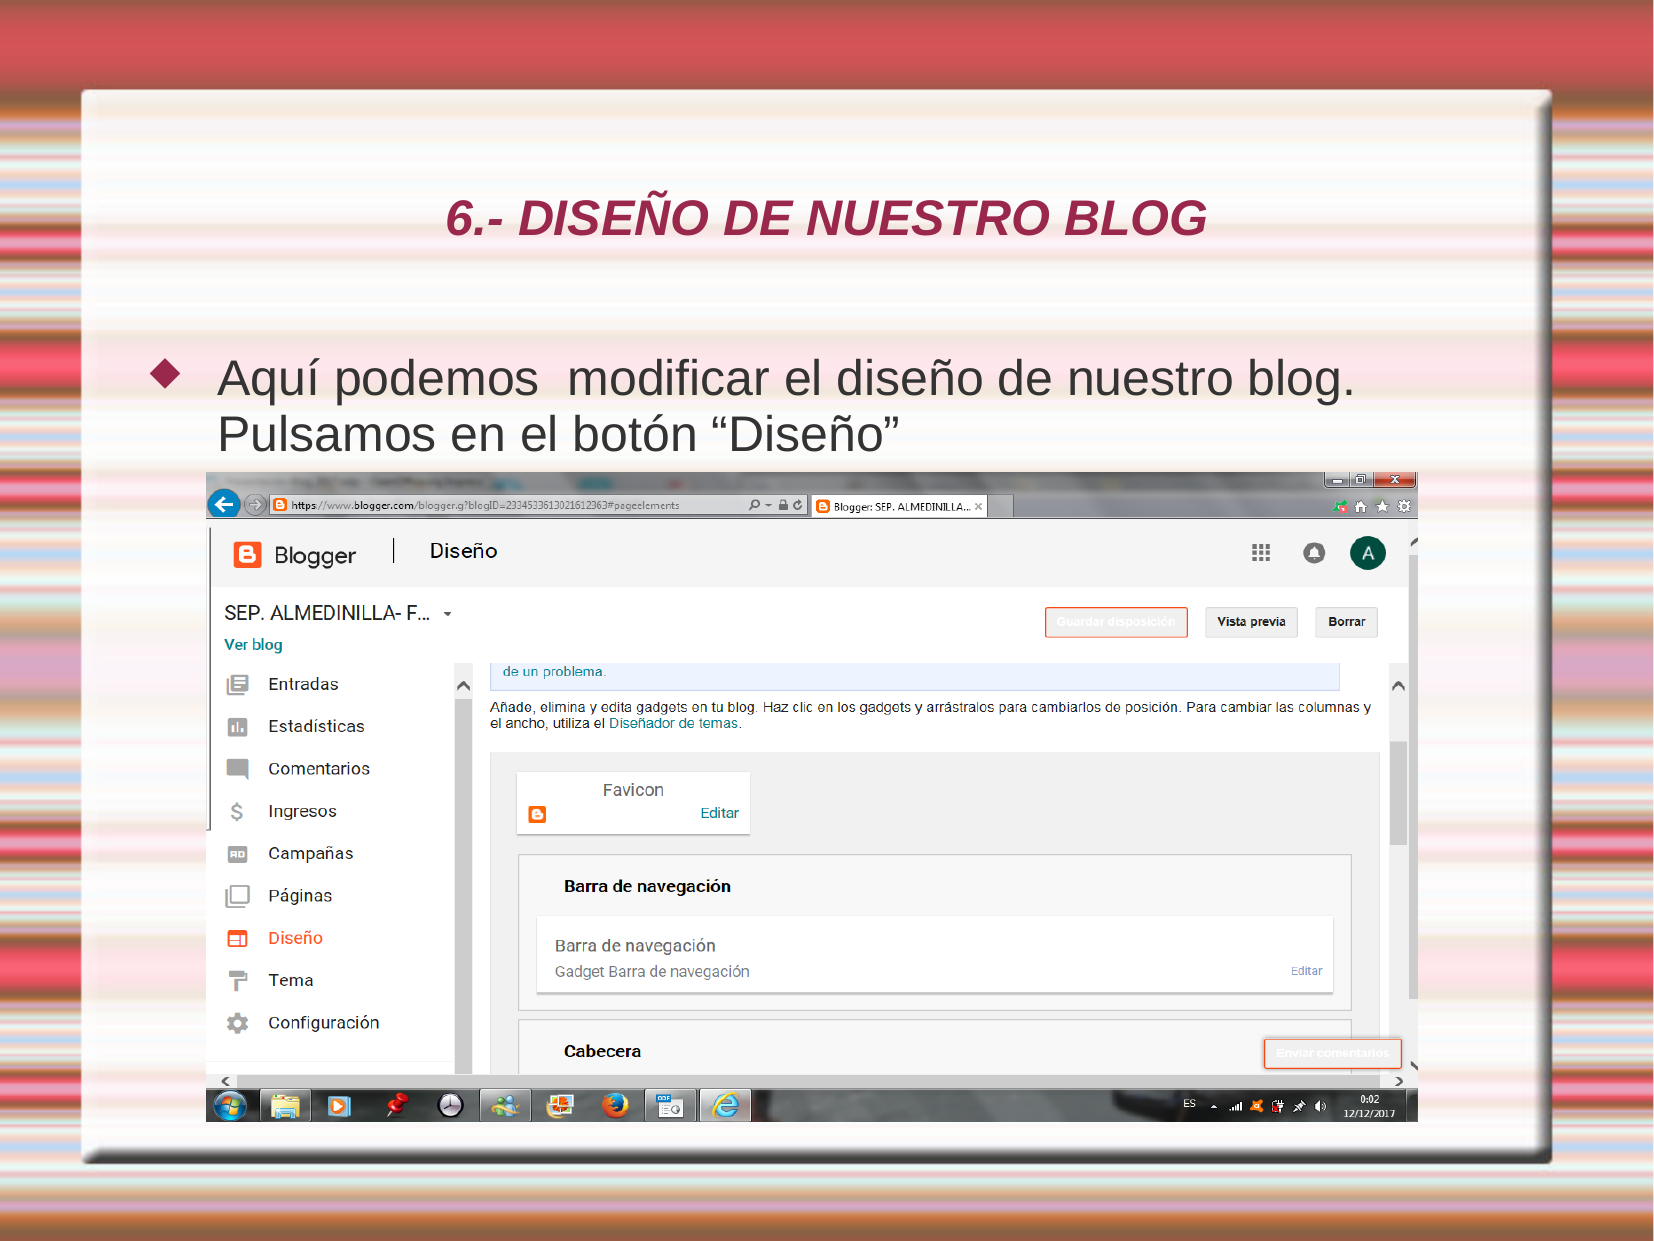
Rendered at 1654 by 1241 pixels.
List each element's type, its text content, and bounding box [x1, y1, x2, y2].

list Aquí podemos modificar el diseño de nuestro blog. Pulsamos en el botón “Diseño” [134, 350, 1516, 1132]
title 6.- DISEÑO DE NUESTRO BLOG [121, 114, 1534, 322]
picture [0, 0, 1654, 1241]
